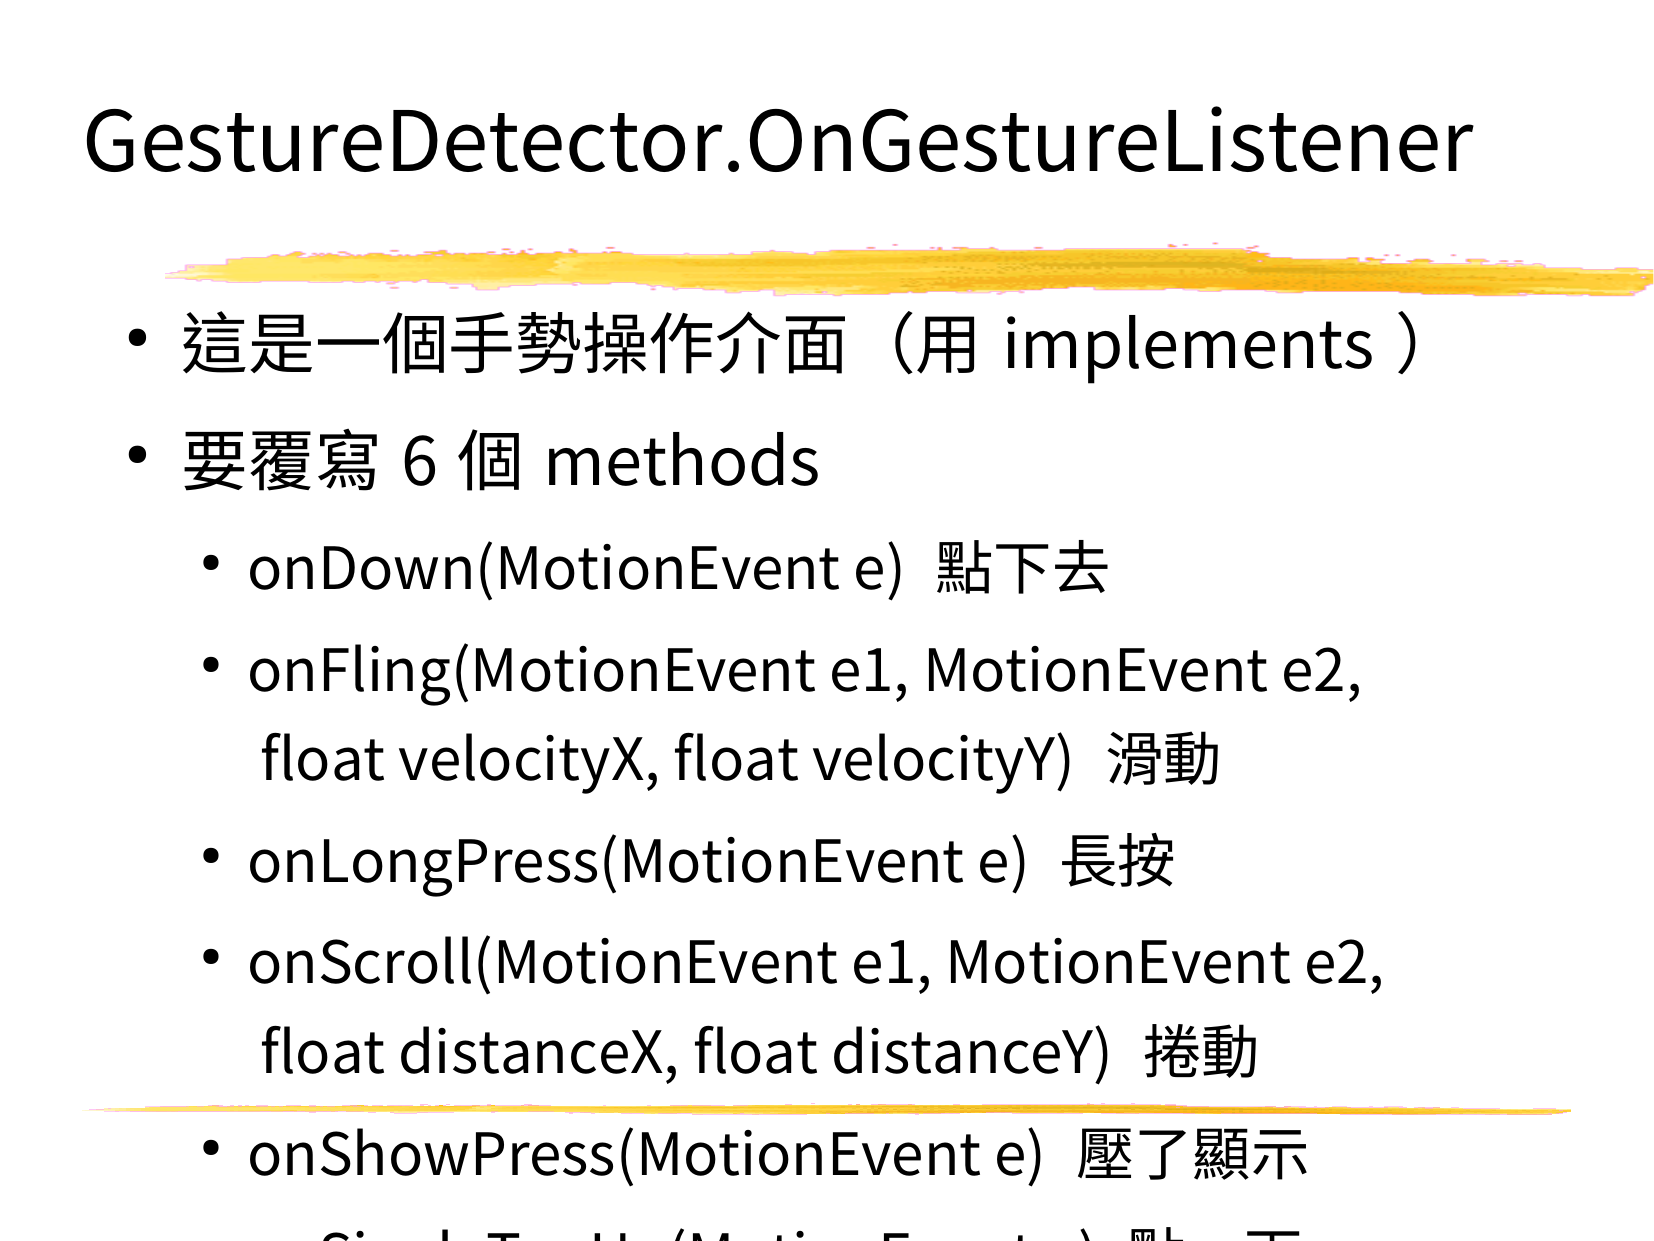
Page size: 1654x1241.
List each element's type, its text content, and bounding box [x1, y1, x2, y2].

list 這是一個手勢操作介面（用implements） 要覆寫6個methods onDown(MotionEvent e) 點下去 onFling(MotionEvent e1, MotionEvent e2, float velocityX, float velocityY) 滑動 onLongPress(MotionEvent e) 長按 onScroll(MotionEvent e1, MotionEvent e2, float distanceX, float distanceY) 捲動 onShowPress(MotionEvent e) 壓了顯示 onSingleTapUp(MotionEvent e) 點一下 [125, 284, 1532, 1035]
title GestureDetector.OnGestureListener [76, 28, 1482, 235]
picture [165, 237, 1654, 308]
picture [82, 1102, 1571, 1117]
